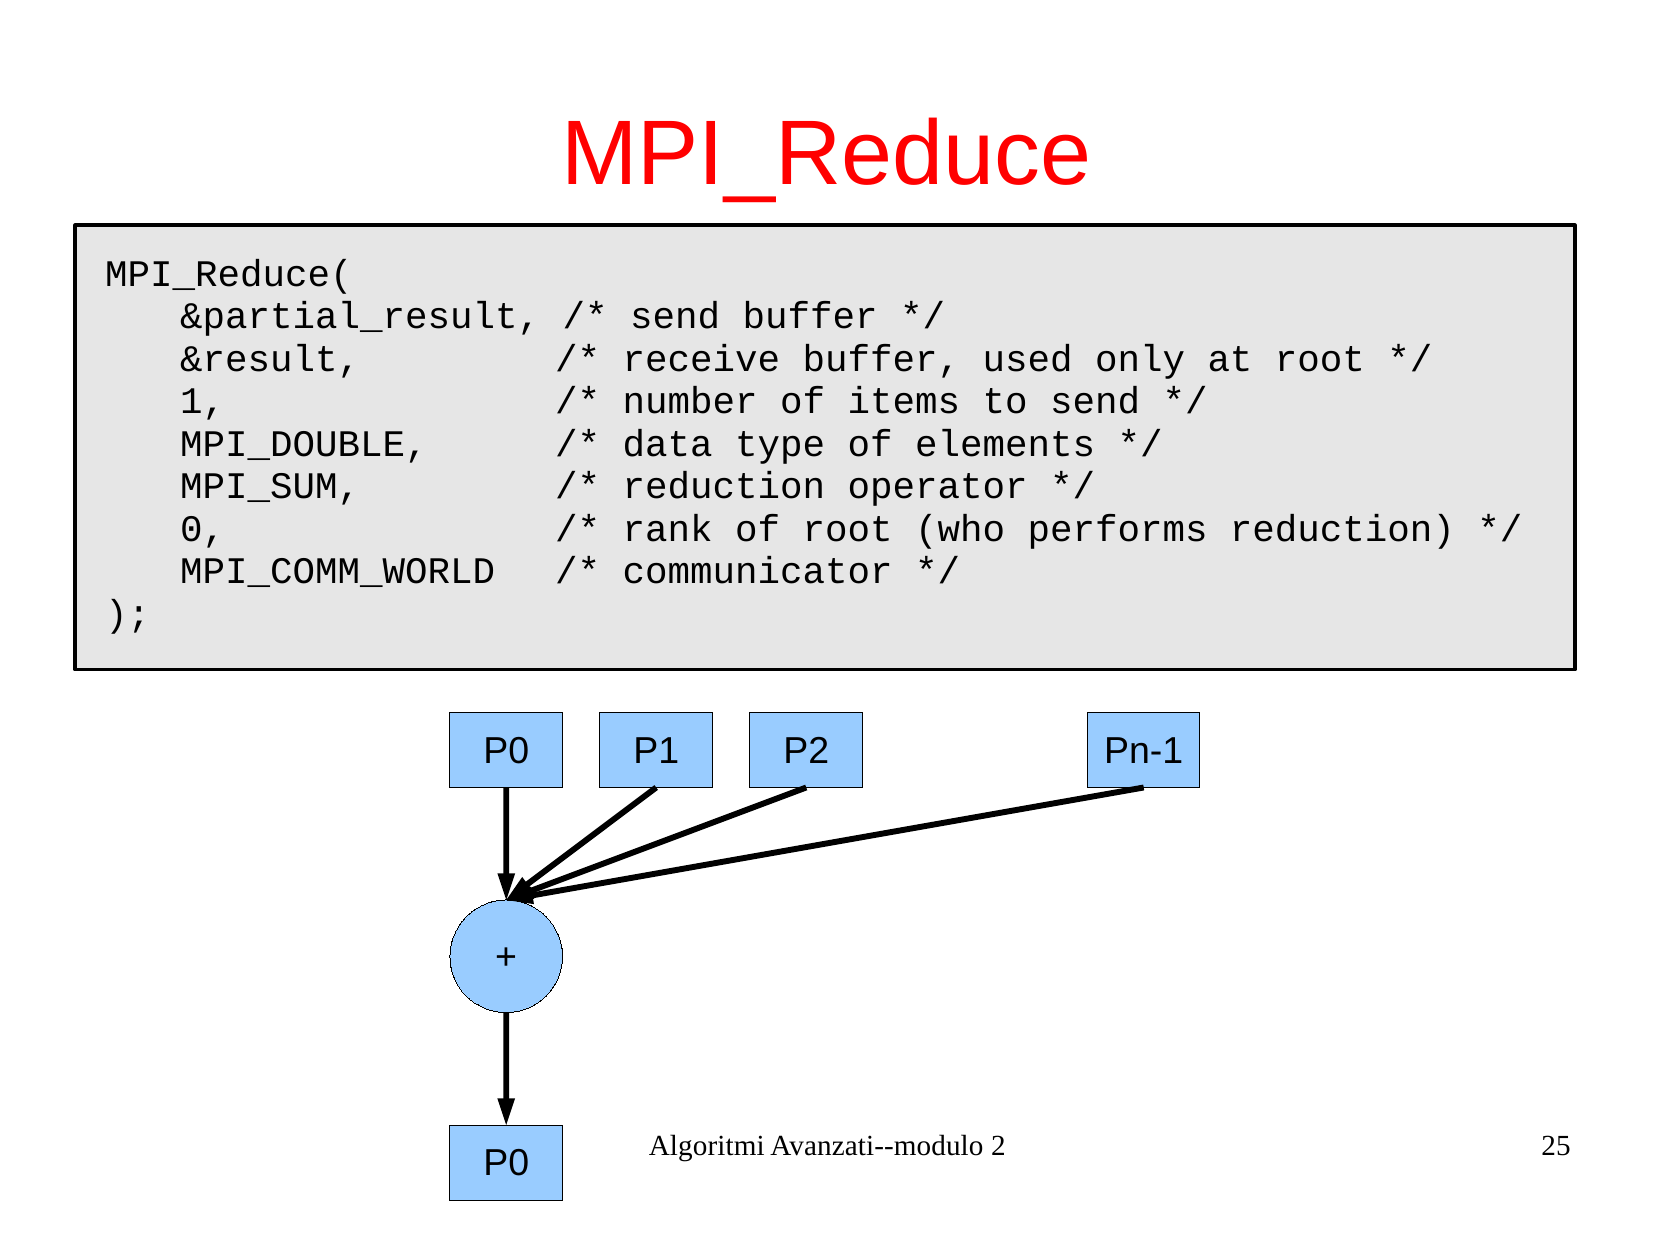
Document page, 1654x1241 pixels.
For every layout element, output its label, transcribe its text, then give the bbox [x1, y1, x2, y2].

text_box Pn-1 [1087, 712, 1200, 788]
text_box + [449, 899, 563, 1013]
text_box P0 [449, 1125, 563, 1201]
text_box P0 [449, 712, 563, 788]
text_box [303, 584, 1429, 671]
title MPI_Reduce [82, 49, 1571, 223]
text_box MPI_Reduce( &partial_result, /* send buffer */ &result, /* receive buffer, used only at root */ 1, /* number of items to send */ MPI_DOUBLE, /* data type of elements */ MPI_SUM, /* reduction operator */ 0, /* rank of root (who performs reduction) */ MPI_COMM_WORLD /* communicator */ ); [75, 225, 1576, 670]
text_box P2 [749, 712, 863, 788]
text_box P1 [599, 712, 713, 788]
